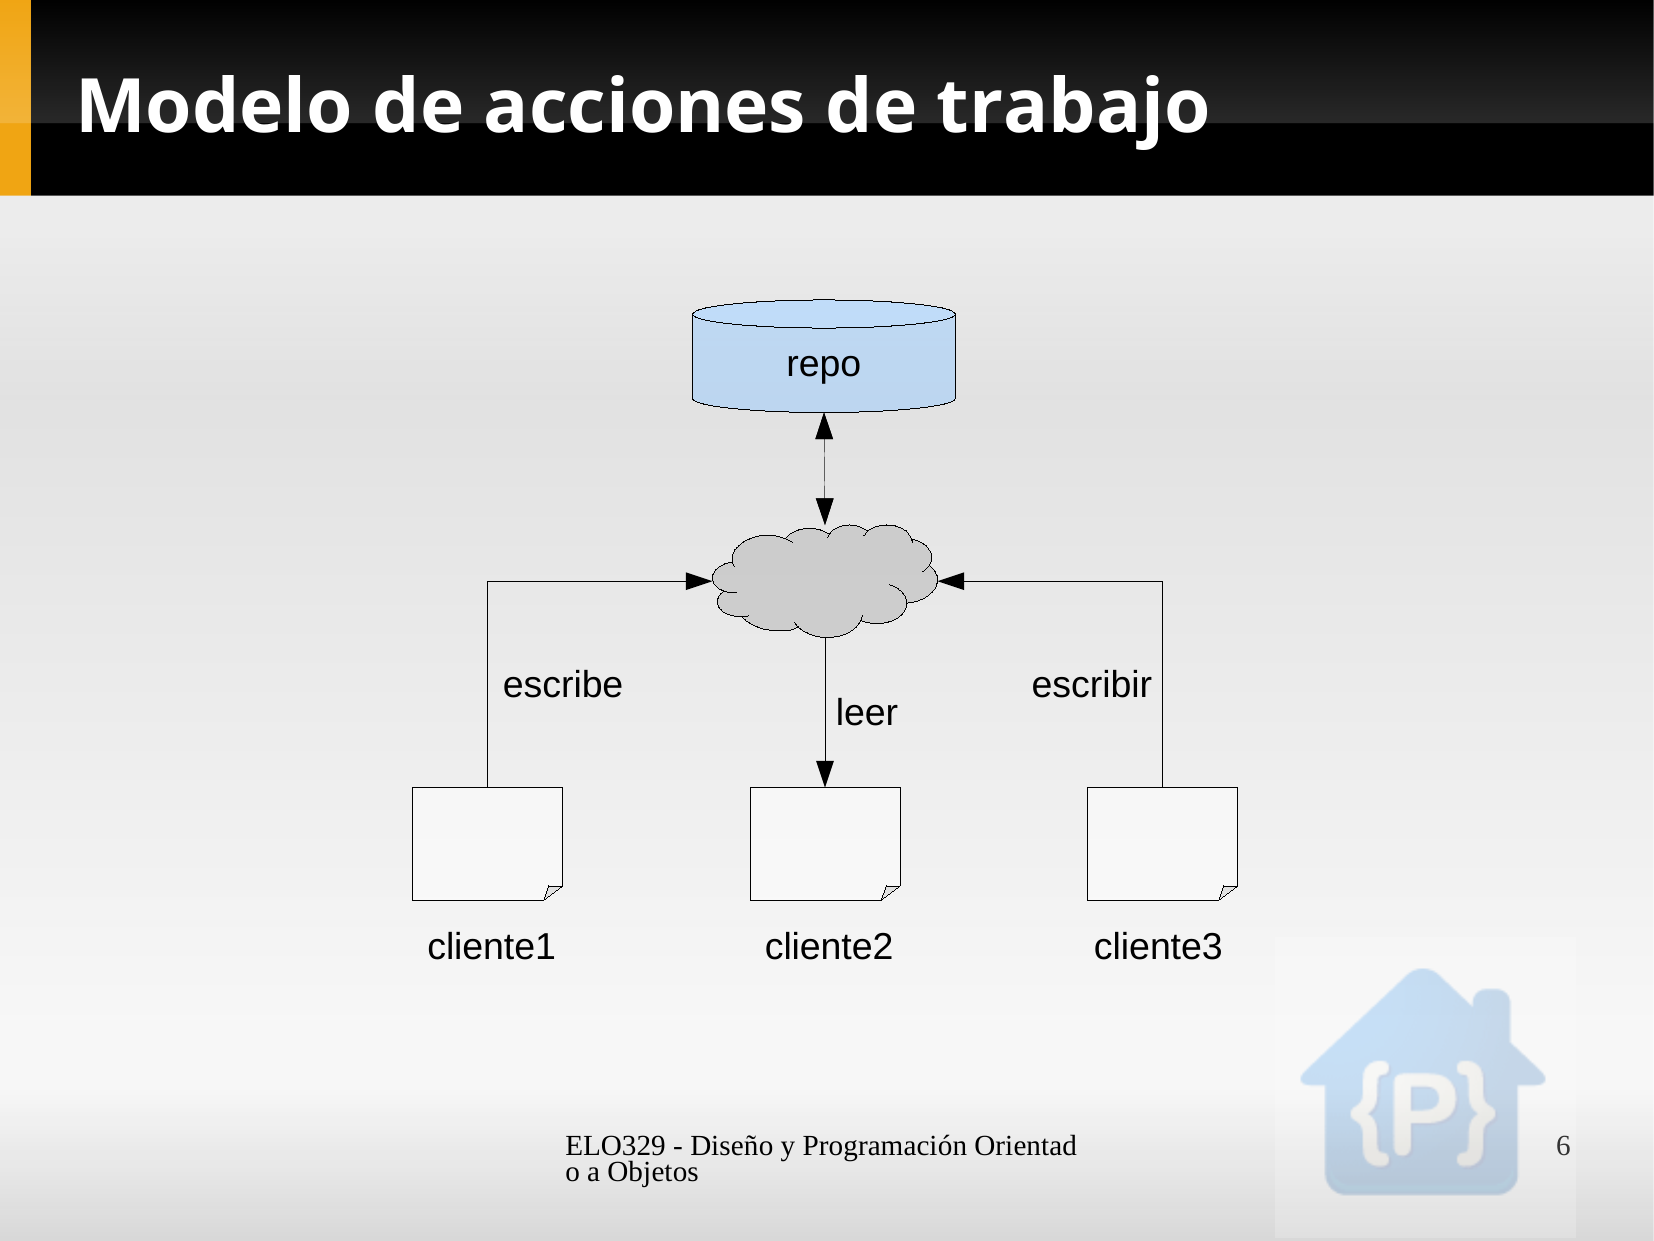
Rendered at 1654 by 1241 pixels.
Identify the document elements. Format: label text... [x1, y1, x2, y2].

text_box cliente3 [1079, 918, 1238, 976]
text_box [1087, 787, 1238, 901]
text_box repo [692, 315, 956, 413]
text_box [412, 787, 563, 901]
text_box [750, 787, 901, 901]
title Modelo de acciones de trabajo [75, 0, 1564, 235]
picture [0, 0, 1654, 1241]
text_box cliente1 [412, 918, 571, 976]
text_box cliente2 [750, 918, 909, 976]
text_box [712, 524, 938, 638]
